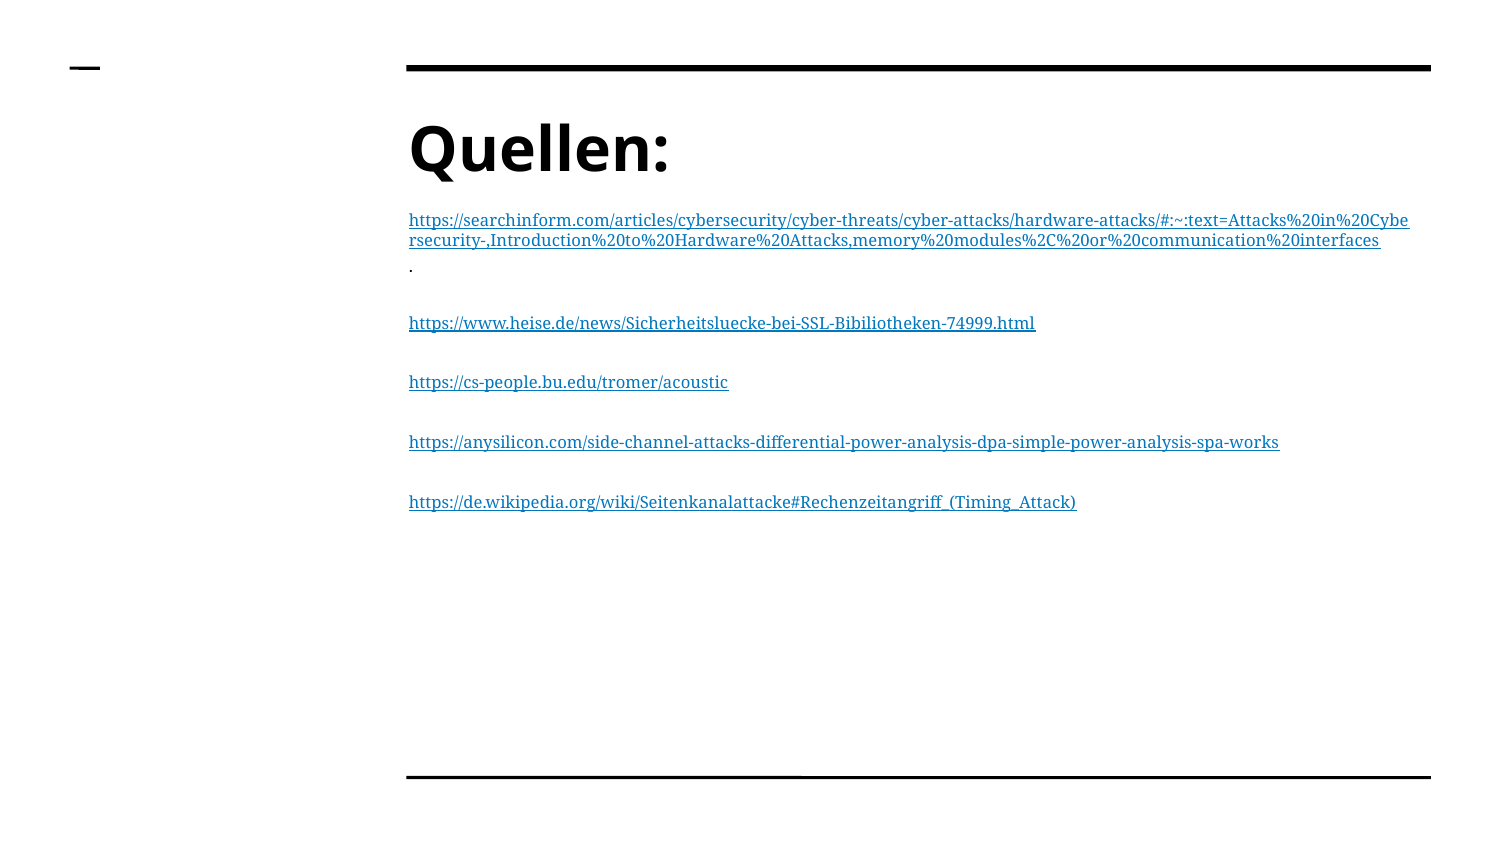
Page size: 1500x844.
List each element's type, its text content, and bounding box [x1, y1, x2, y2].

title Quellen: [393, 94, 1431, 191]
list https://searchinform.com/articles/cybersecurity/cyber-threats/cyber-attacks/hardware-attacks/#:~:text=Attacks%20in%20Cybersecurity-,Introduction%20to%20Hardware%20Attacks,memory%20modules%2C%20or%20communication%20interfaces. https://www.heise.de/news/Sicherheitsluecke-bei-SSL-Bibiliotheken-74999.html https://cs-people.bu.edu/tromer/acoustic https://anysilicon.com/side-channel-attacks-differential-power-analysis-dpa-simple-power-analysis-spa-works https://de.wikipedia.org/wiki/Seitenkanalattacke#Rechenzeitangriff_(Timing_Attack) [393, 191, 1431, 684]
